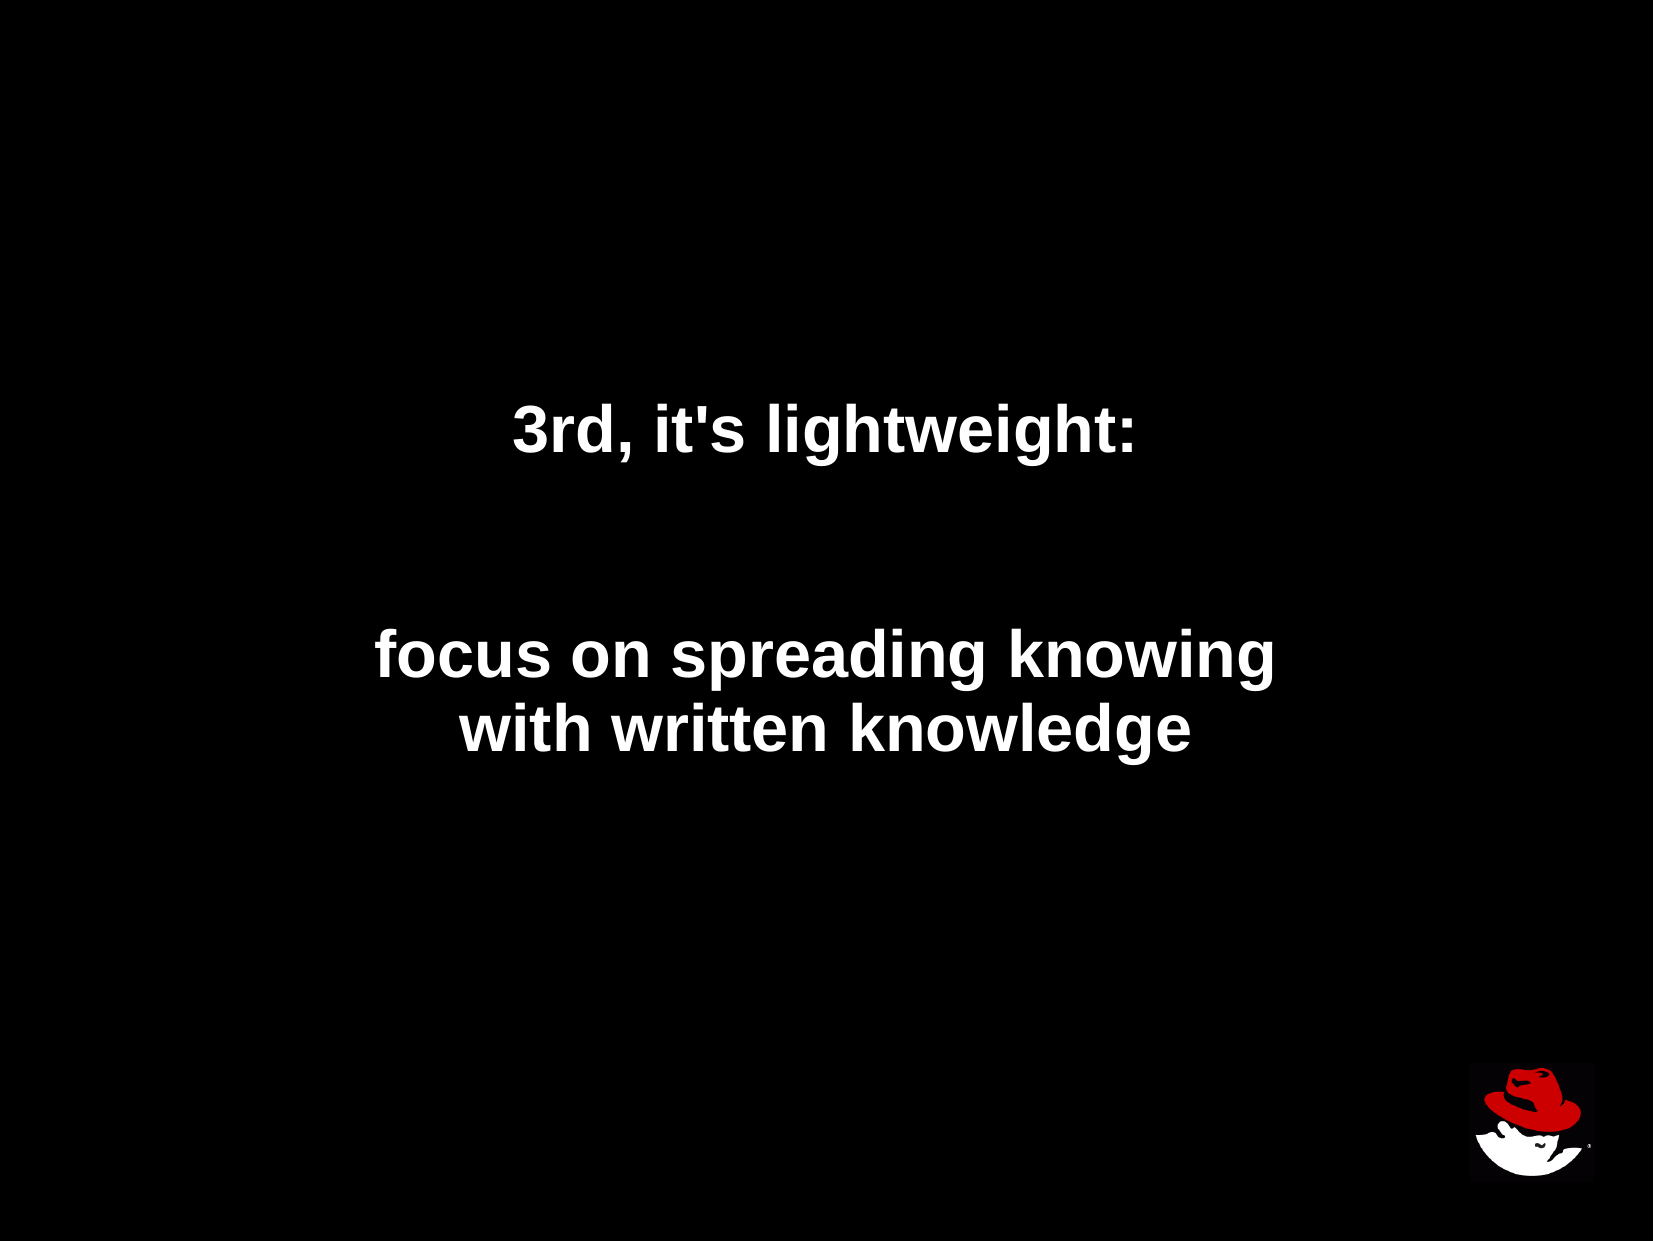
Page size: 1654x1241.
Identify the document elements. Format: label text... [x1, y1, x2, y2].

picture [1470, 1063, 1594, 1182]
subtitle 3rd, it's lightweight: focus on spreading knowing with written knowledge [82, 49, 1571, 1109]
